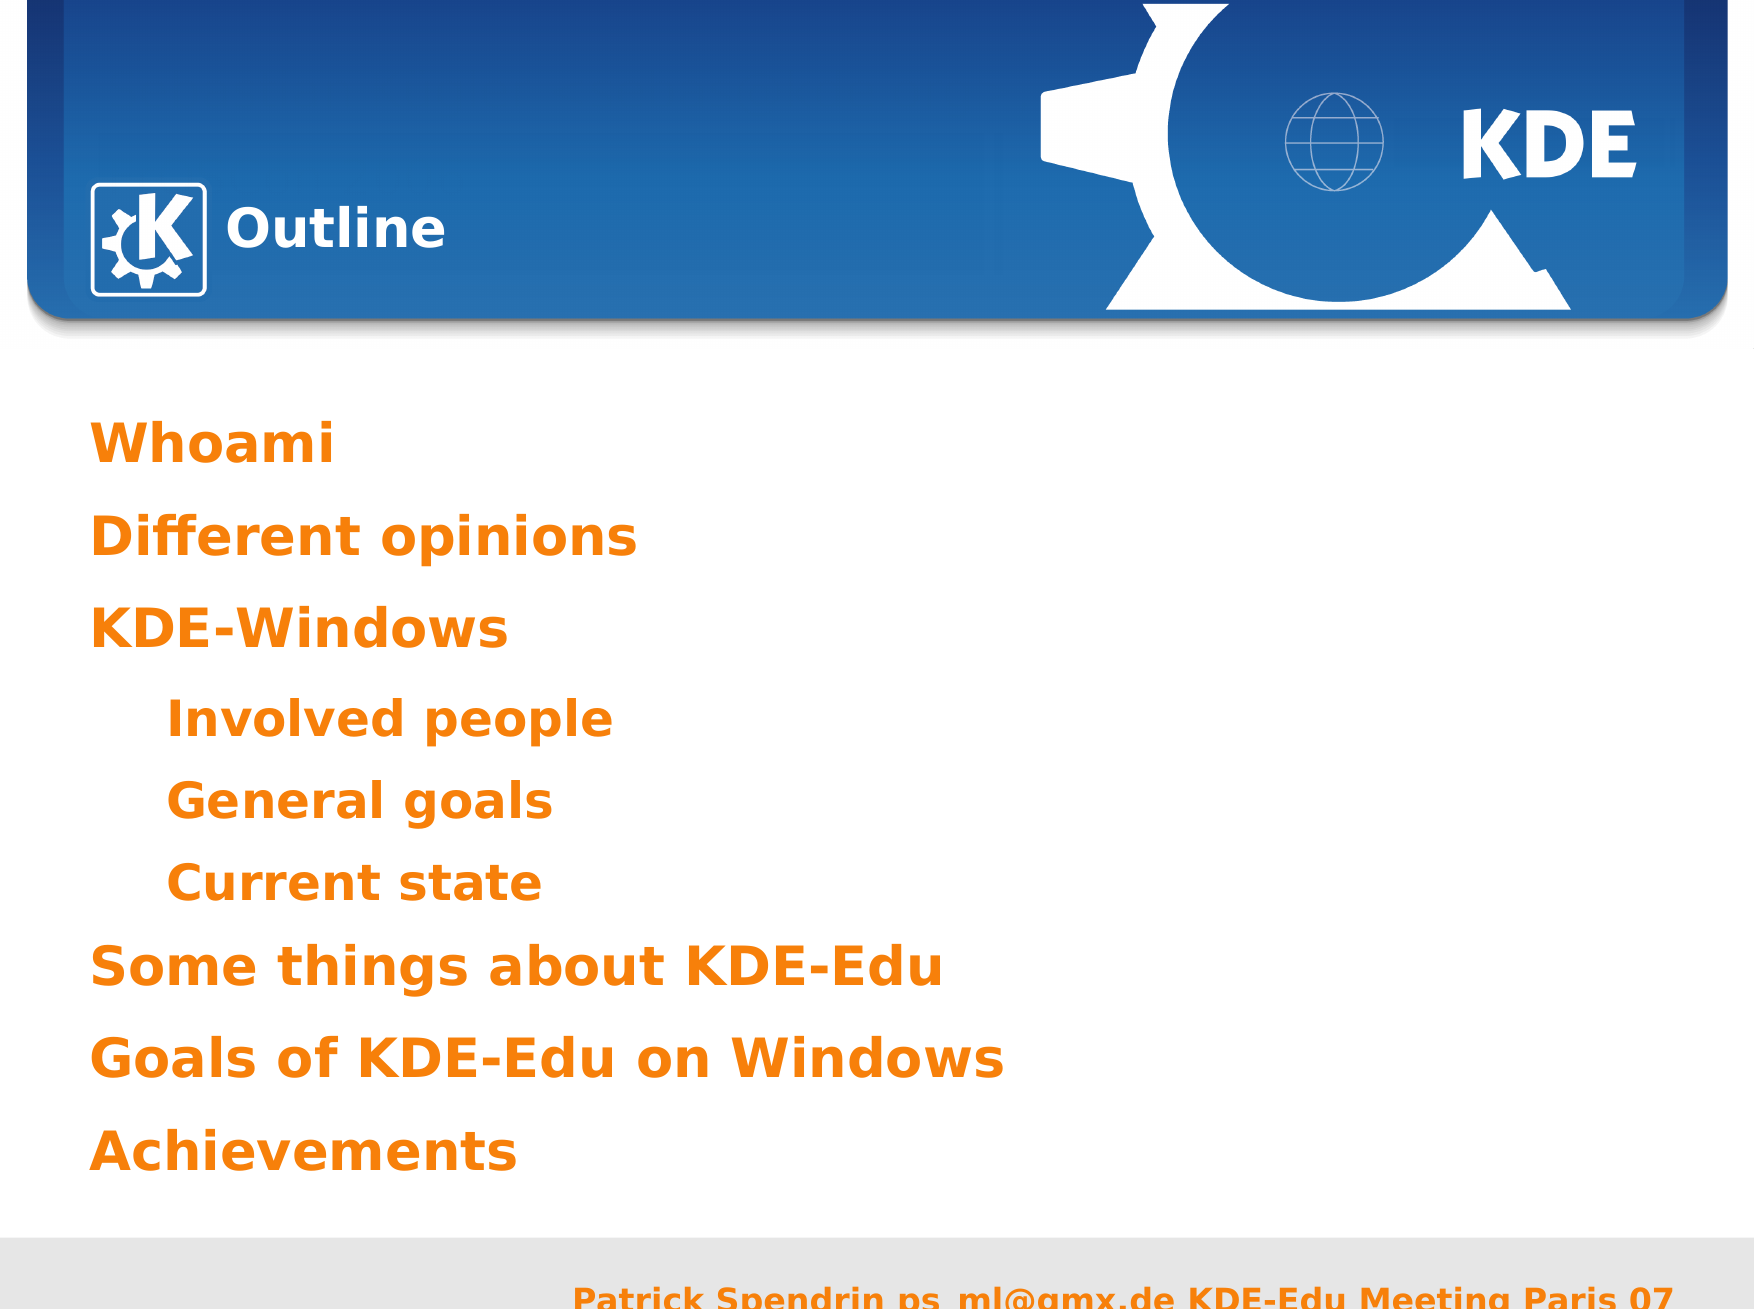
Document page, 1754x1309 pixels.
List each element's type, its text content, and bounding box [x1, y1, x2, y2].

title Outline [225, 194, 1126, 264]
picture [0, 0, 1754, 349]
list Whoami Different opinions KDE-Windows Involved people General goals Current state Some things about KDE-Edu Goals of KDE-Edu on Windows Achievements [71, 412, 1651, 1184]
